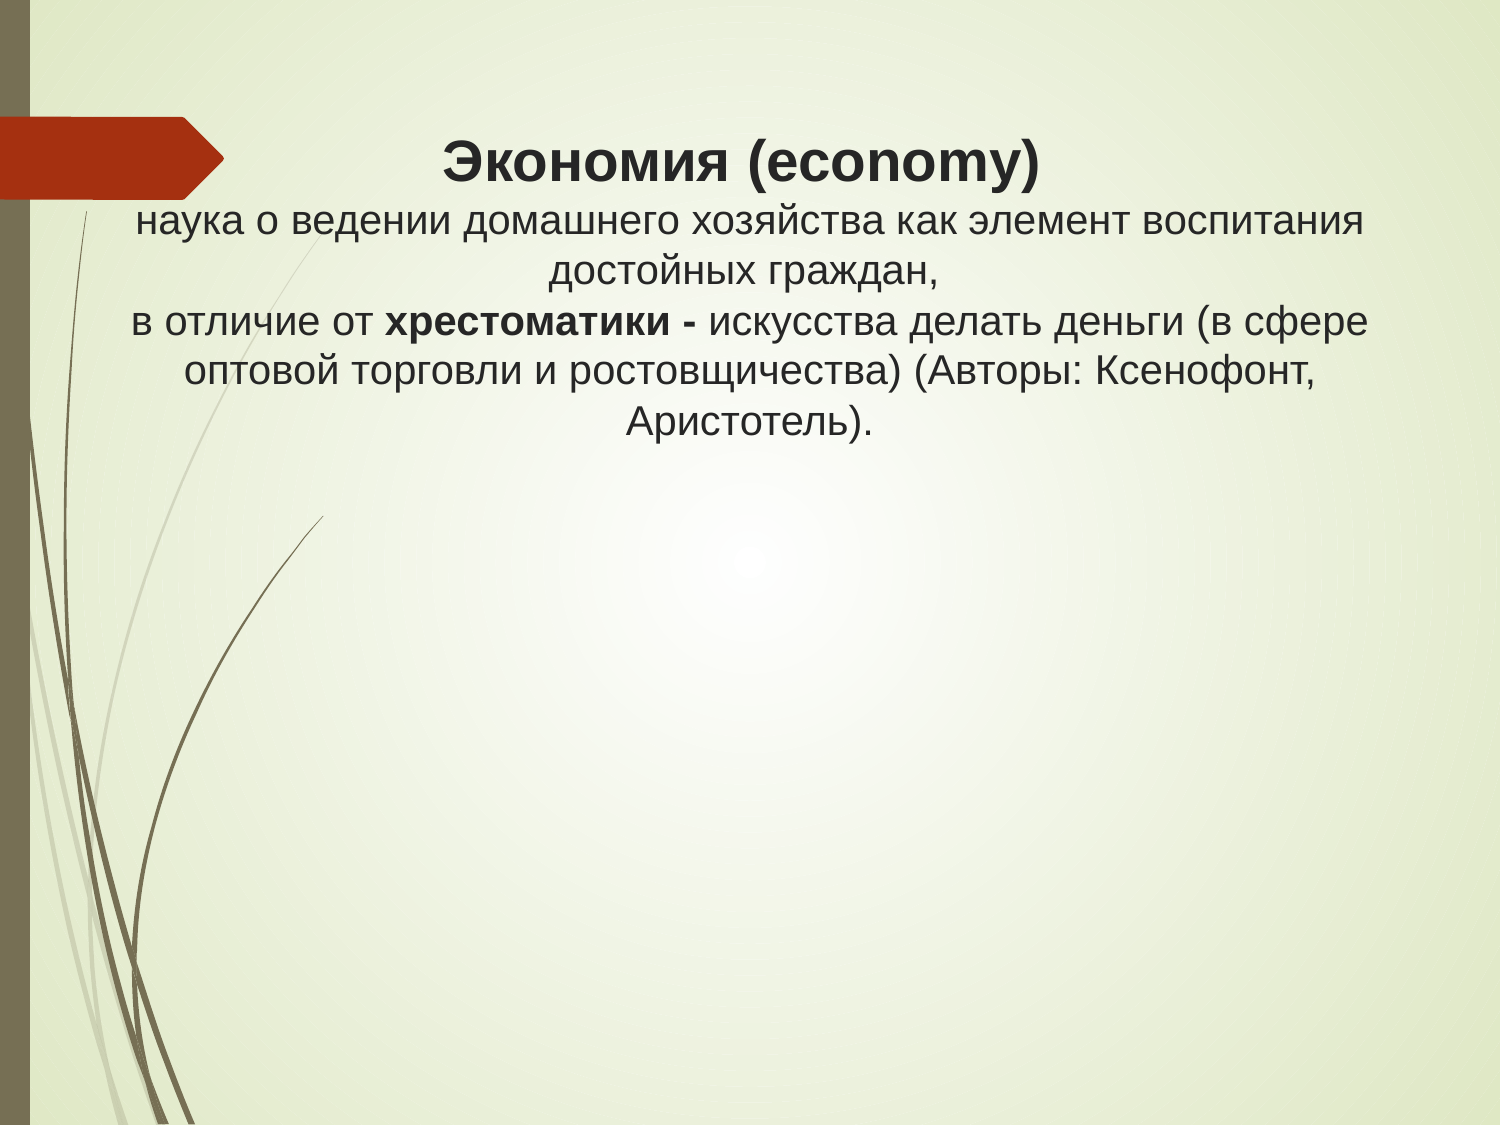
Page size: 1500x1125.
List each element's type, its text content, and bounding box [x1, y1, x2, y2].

title Экономия (есоnomу) наука о ведении домашнего хозяйства как элемент воспитания достойных граждан, в отличие от хрестоматики - искусства делать деньги (в сфере оптовой торговли и ростовщичества) (Авторы: Ксенофонт, Аристотель). [75, 115, 1426, 480]
